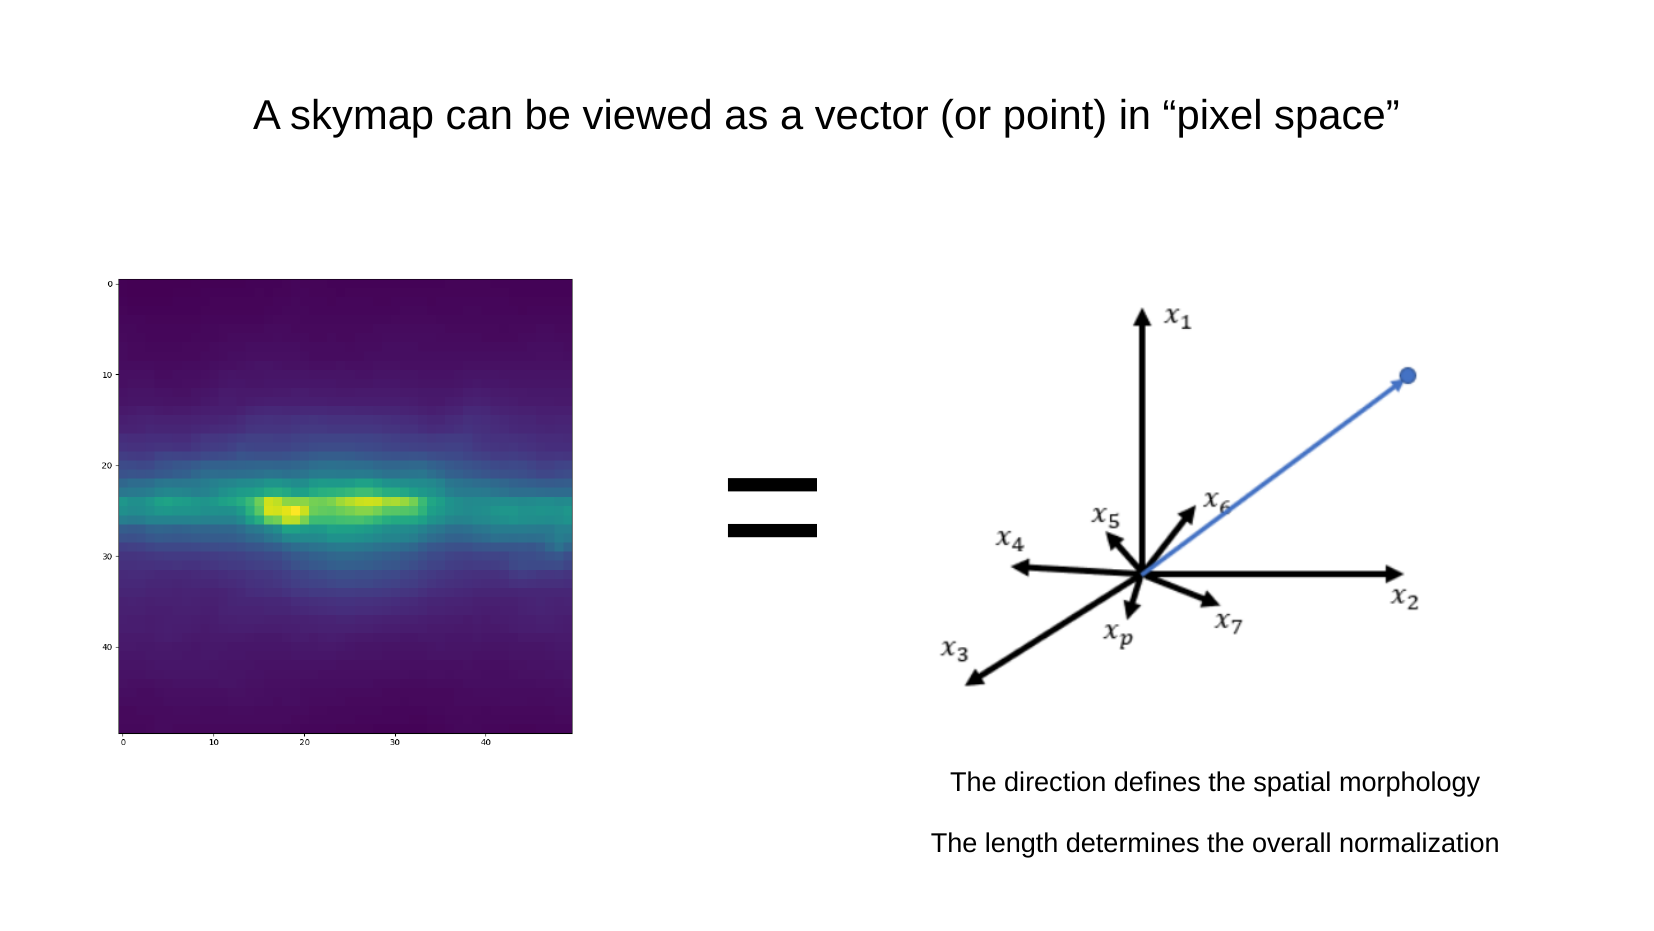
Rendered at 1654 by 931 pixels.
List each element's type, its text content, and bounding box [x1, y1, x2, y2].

text_box = [705, 395, 931, 616]
title A skymap can be viewed as a vector (or point) in “pixel space” [82, 37, 1571, 193]
title The direction defines the spatial morphology The length determines the overall normalization [885, 735, 1546, 891]
picture [915, 269, 1456, 724]
picture [97, 269, 586, 754]
